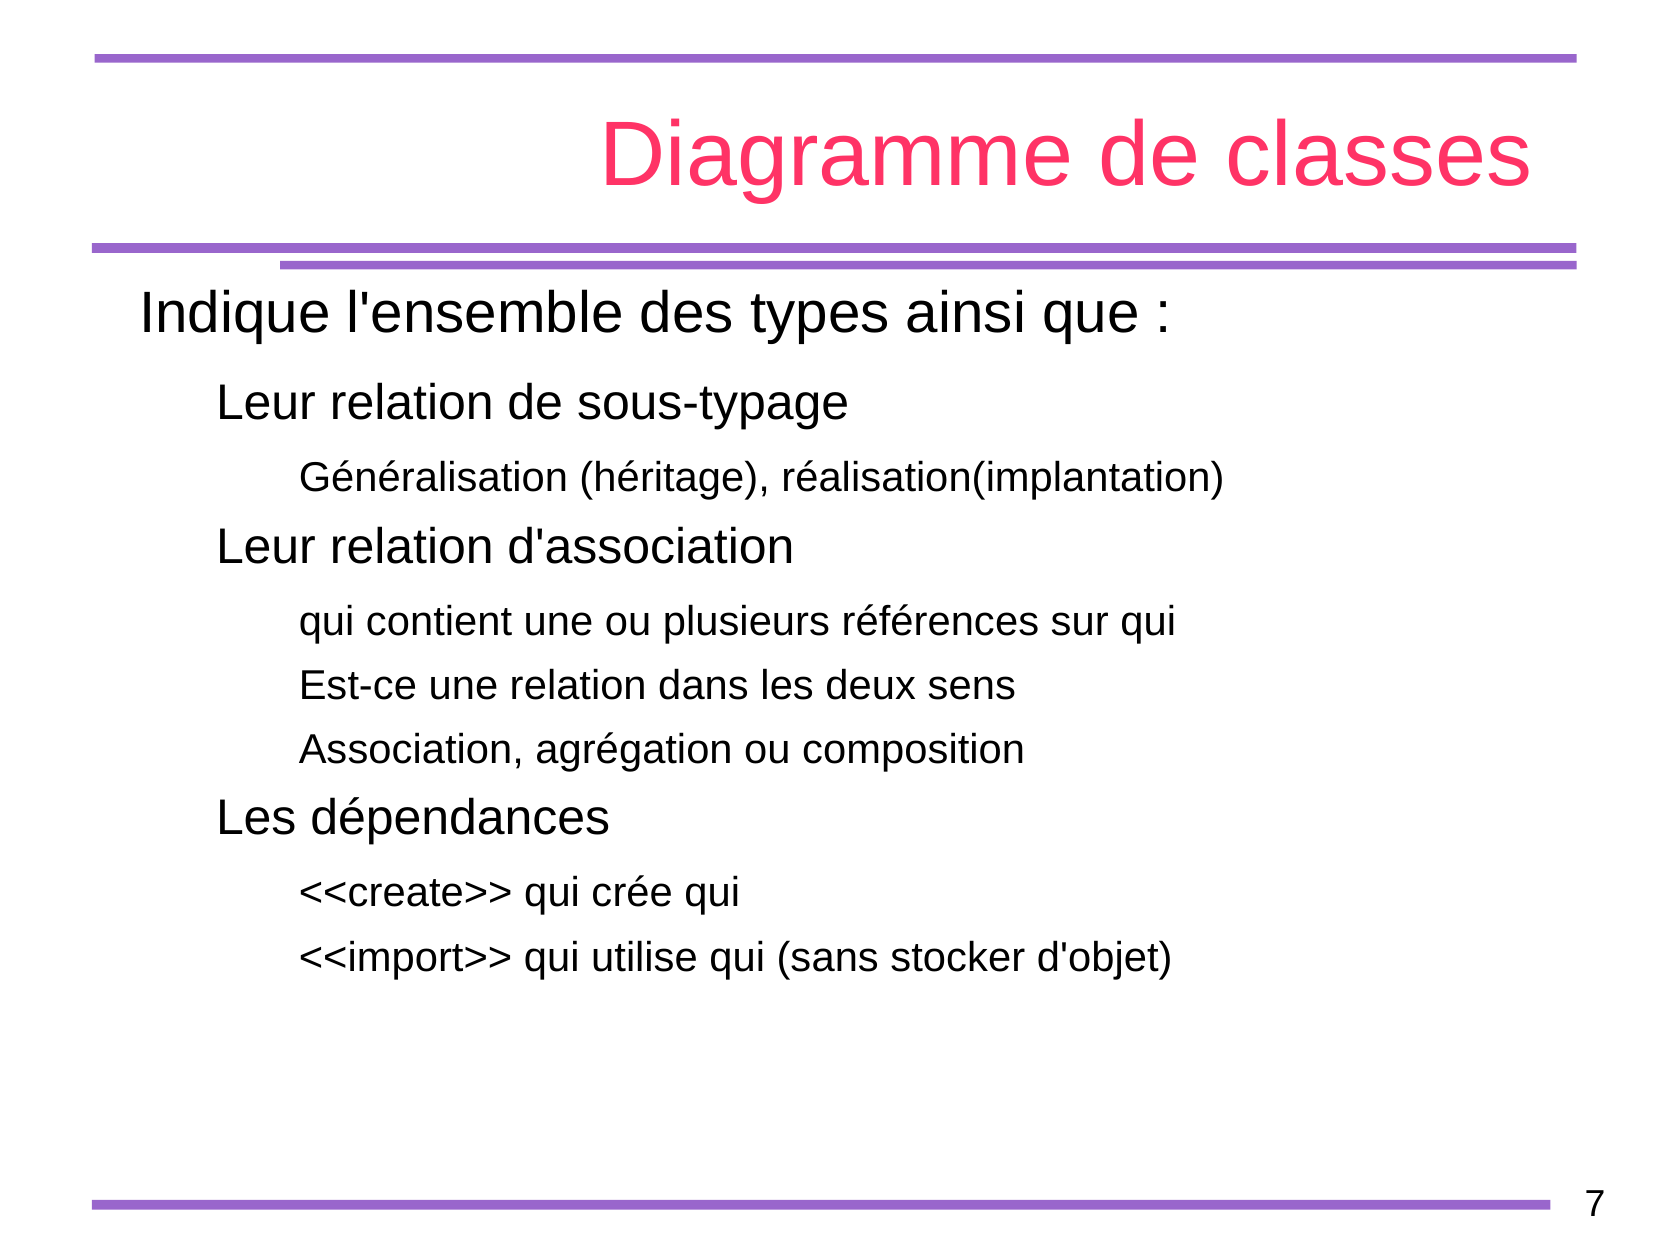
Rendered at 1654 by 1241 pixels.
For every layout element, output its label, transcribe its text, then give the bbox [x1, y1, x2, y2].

list Indique l'ensemble des types ainsi que : Leur relation de sous-typage Généralisation (héritage), réalisation(implantation) Leur relation d'association qui contient une ou plusieurs références sur qui Est-ce une relation dans les deux sens Association, agrégation ou composition Les dépendances <<create>> qui crée qui <<import>> qui utilise qui (sans stocker d'objet) [121, 279, 1534, 1151]
title Diagramme de classes [121, 49, 1534, 257]
